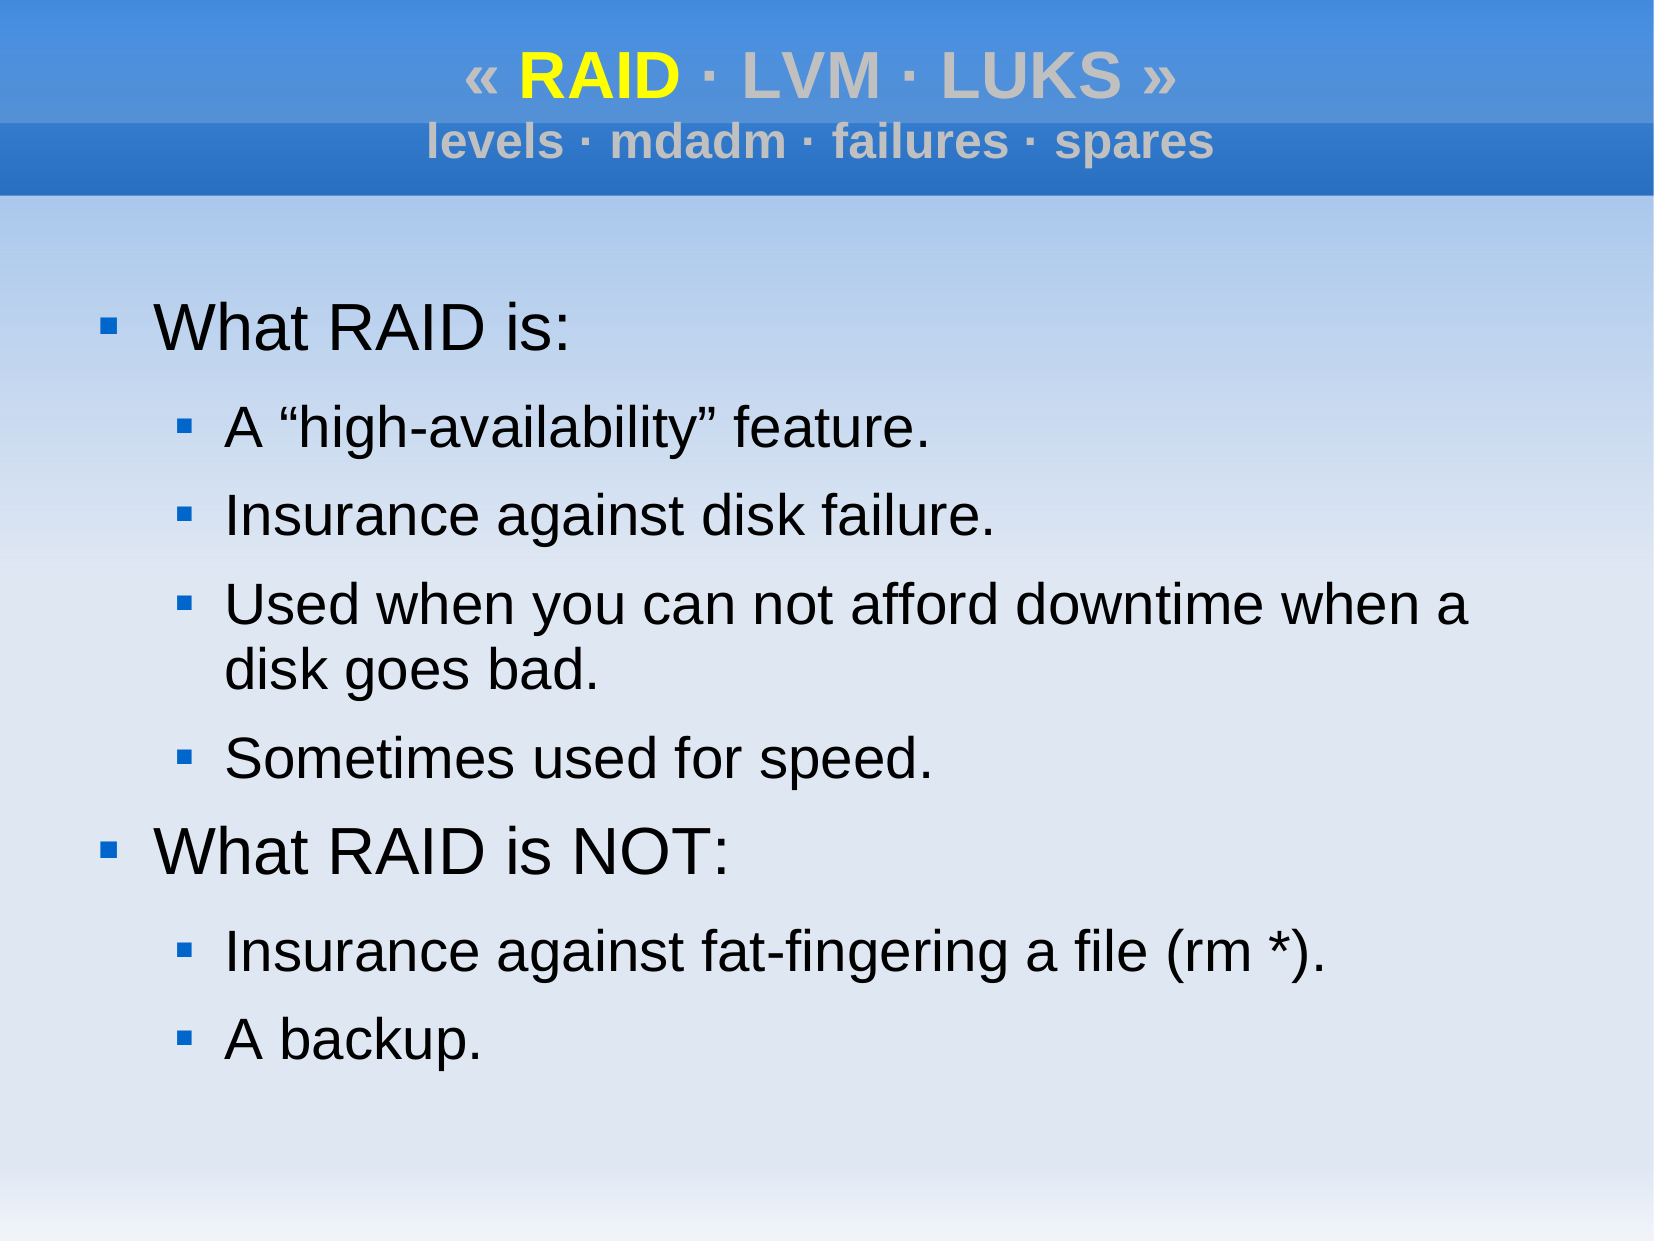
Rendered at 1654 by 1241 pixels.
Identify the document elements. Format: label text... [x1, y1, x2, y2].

list What RAID is: A “high-availability” feature. Insurance against disk failure. Used when you can not afford downtime when a disk goes bad. Sometimes used for speed. What RAID is NOT: Insurance against fat-fingering a file (rm *). A backup. [82, 290, 1571, 1109]
title « RAID · LVM · LUKS » levels · mdadm · failures · spares [76, 0, 1565, 208]
picture [0, 0, 1654, 1241]
